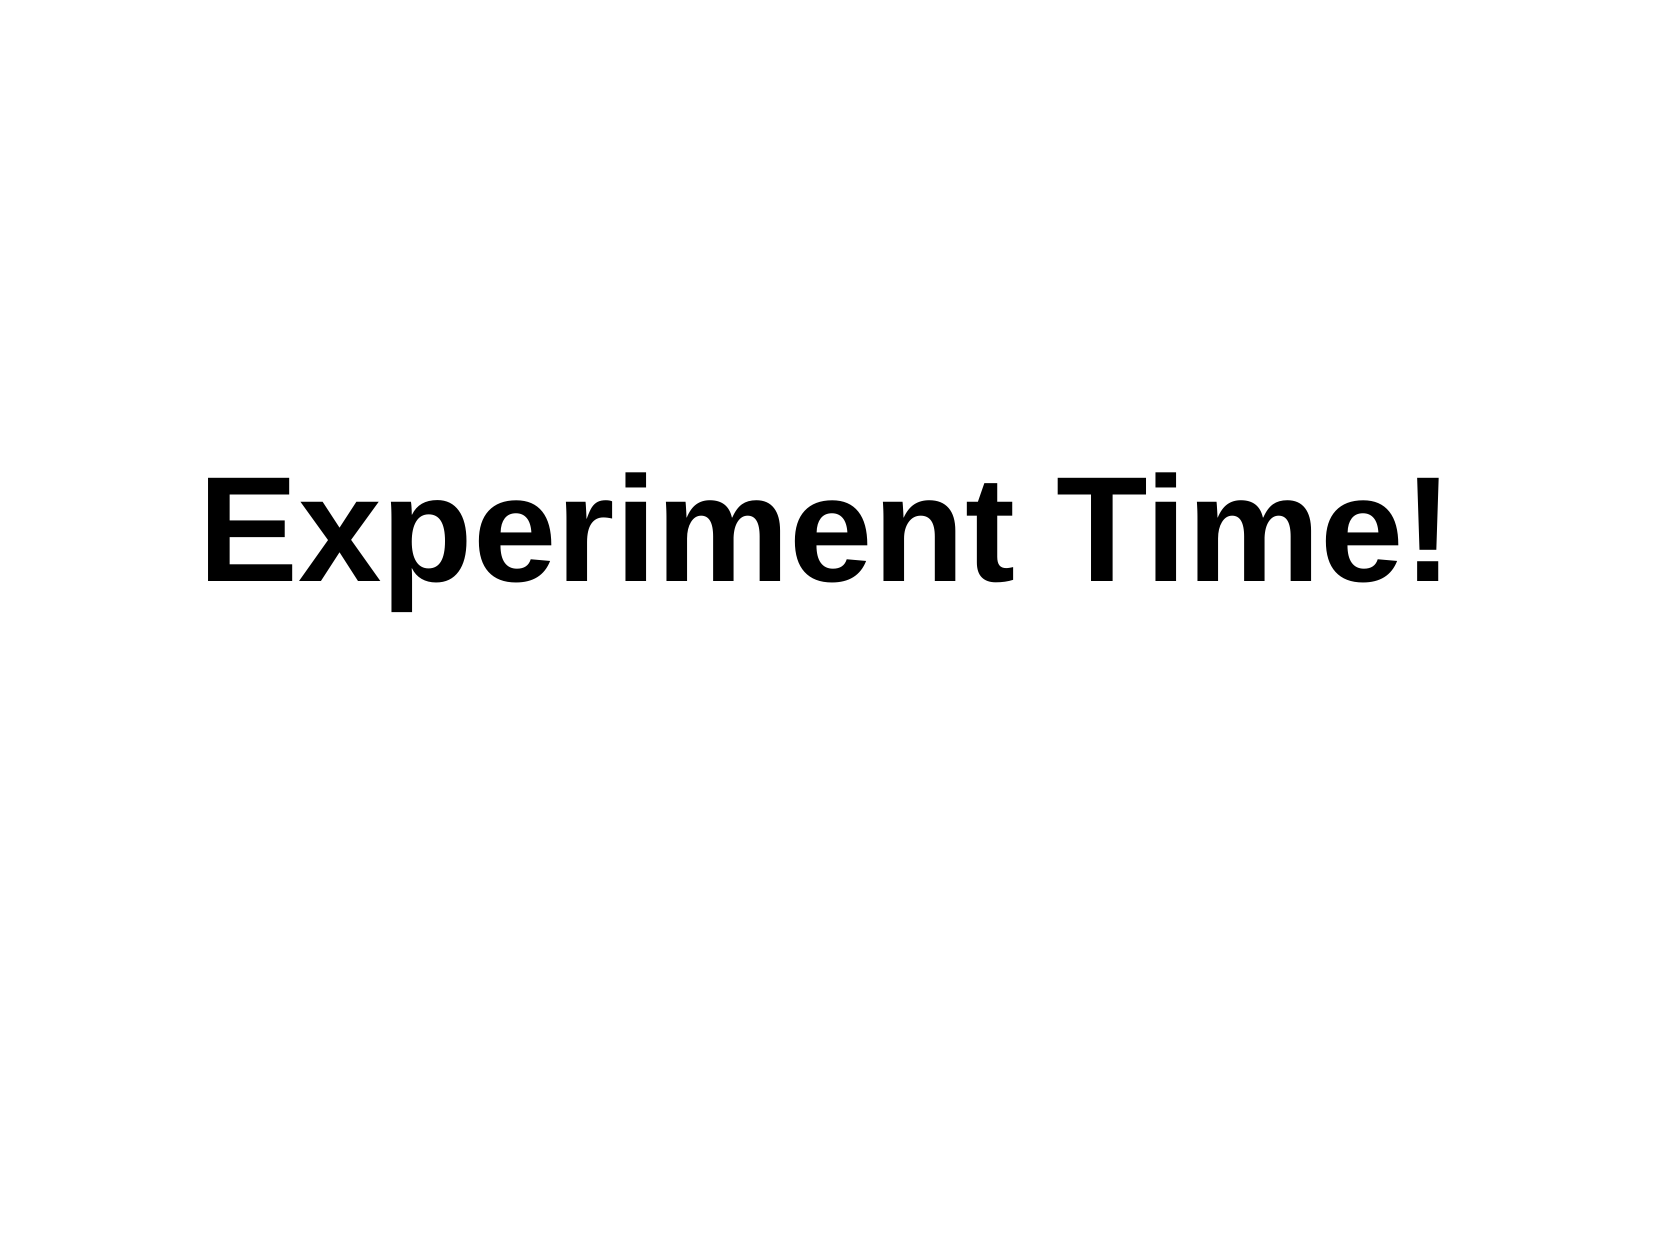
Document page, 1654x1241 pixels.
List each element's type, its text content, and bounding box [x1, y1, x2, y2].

subtitle Experiment Time! [82, 49, 1571, 1010]
